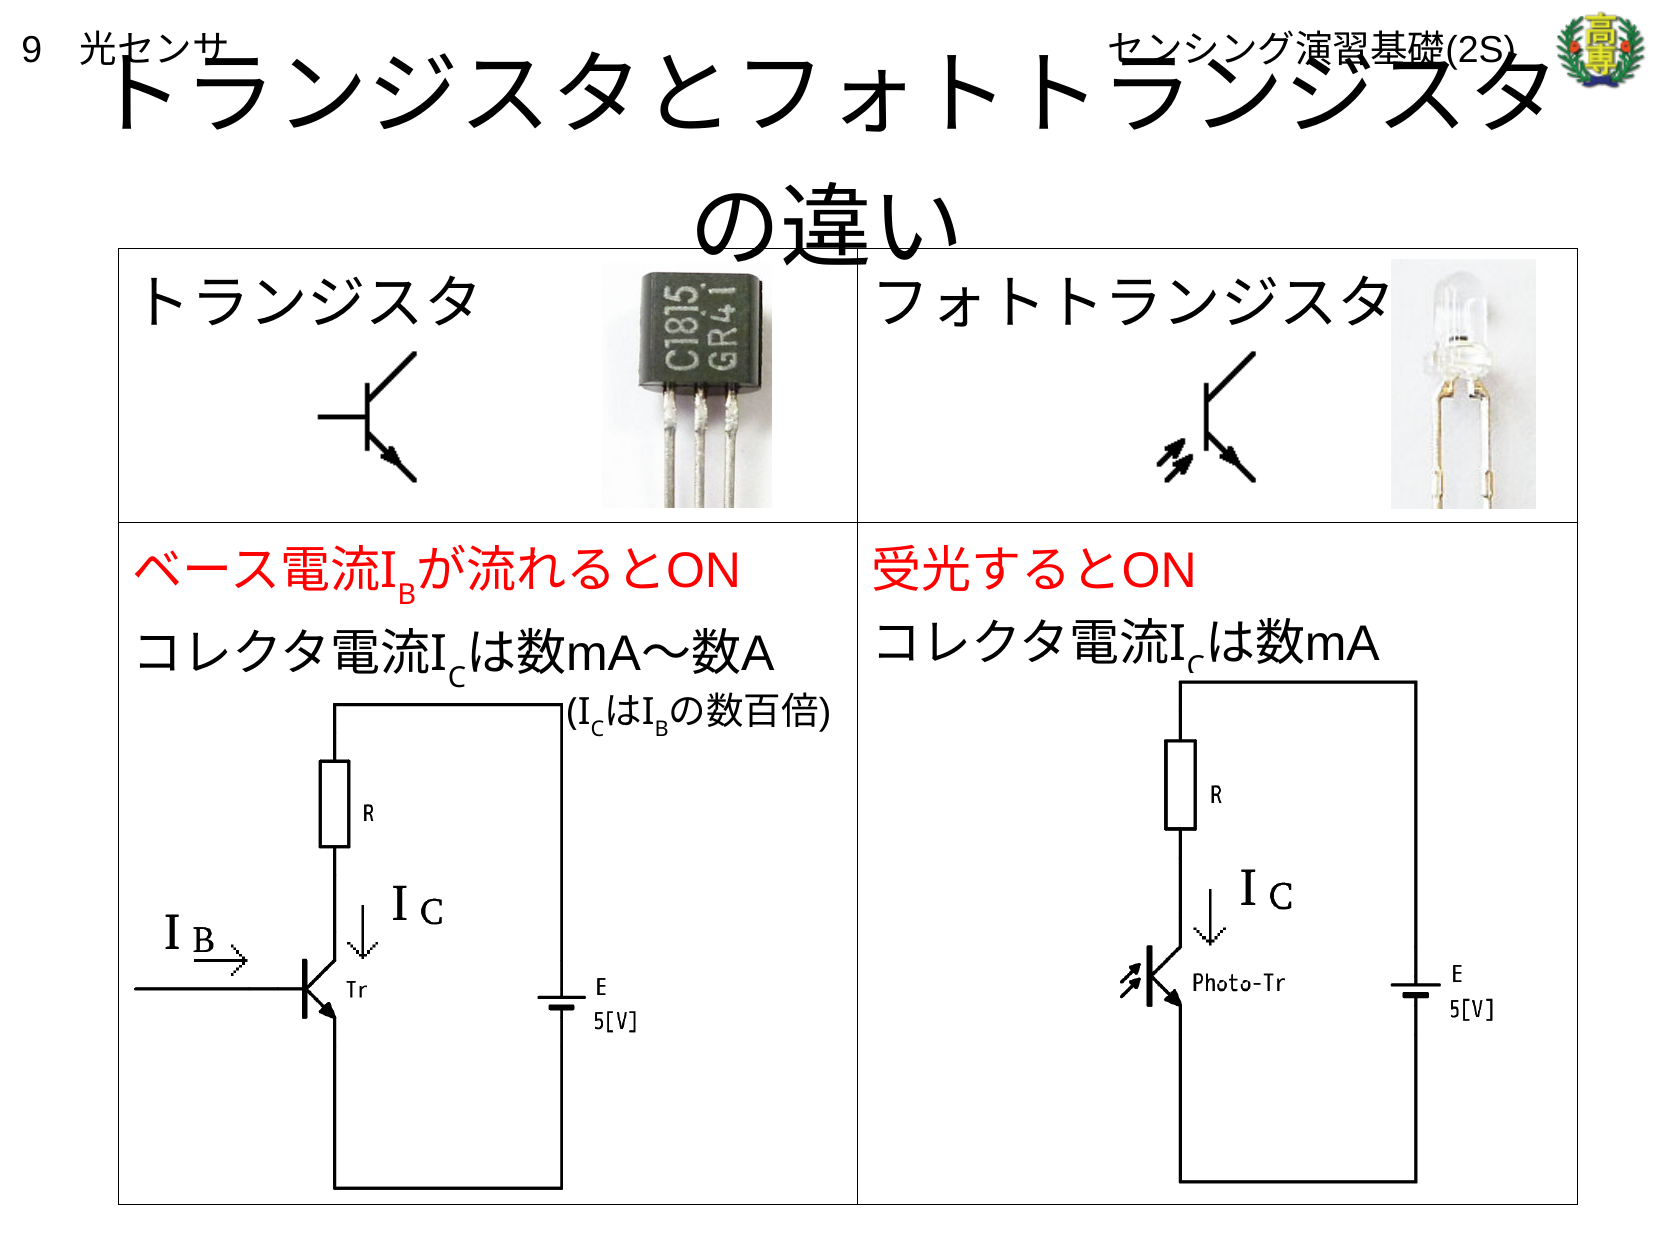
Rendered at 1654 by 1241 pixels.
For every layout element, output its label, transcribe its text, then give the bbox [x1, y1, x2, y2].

picture [124, 690, 647, 1200]
picture [1553, 2, 1650, 99]
table_header トランジスタ [119, 249, 857, 522]
picture [1143, 339, 1300, 497]
picture [602, 263, 772, 508]
table_cell ベース電流IBが流れるとON コレクタ電流ICは数mA〜数A [119, 523, 857, 1204]
picture [1391, 259, 1536, 509]
text_box センシング演習基礎(2S) [1077, 11, 1531, 75]
title トランジスタとフォトトランジスタの違い [82, 49, 1571, 257]
picture [1086, 673, 1505, 1194]
text_box 9 光センサ [6, 11, 923, 75]
text_box (ICはIBの数百倍) [549, 673, 847, 744]
picture [304, 339, 461, 497]
table_header フォトトランジスタ [858, 249, 1577, 522]
table_cell 受光するとON コレクタ電流ICは数mA [858, 523, 1577, 1204]
